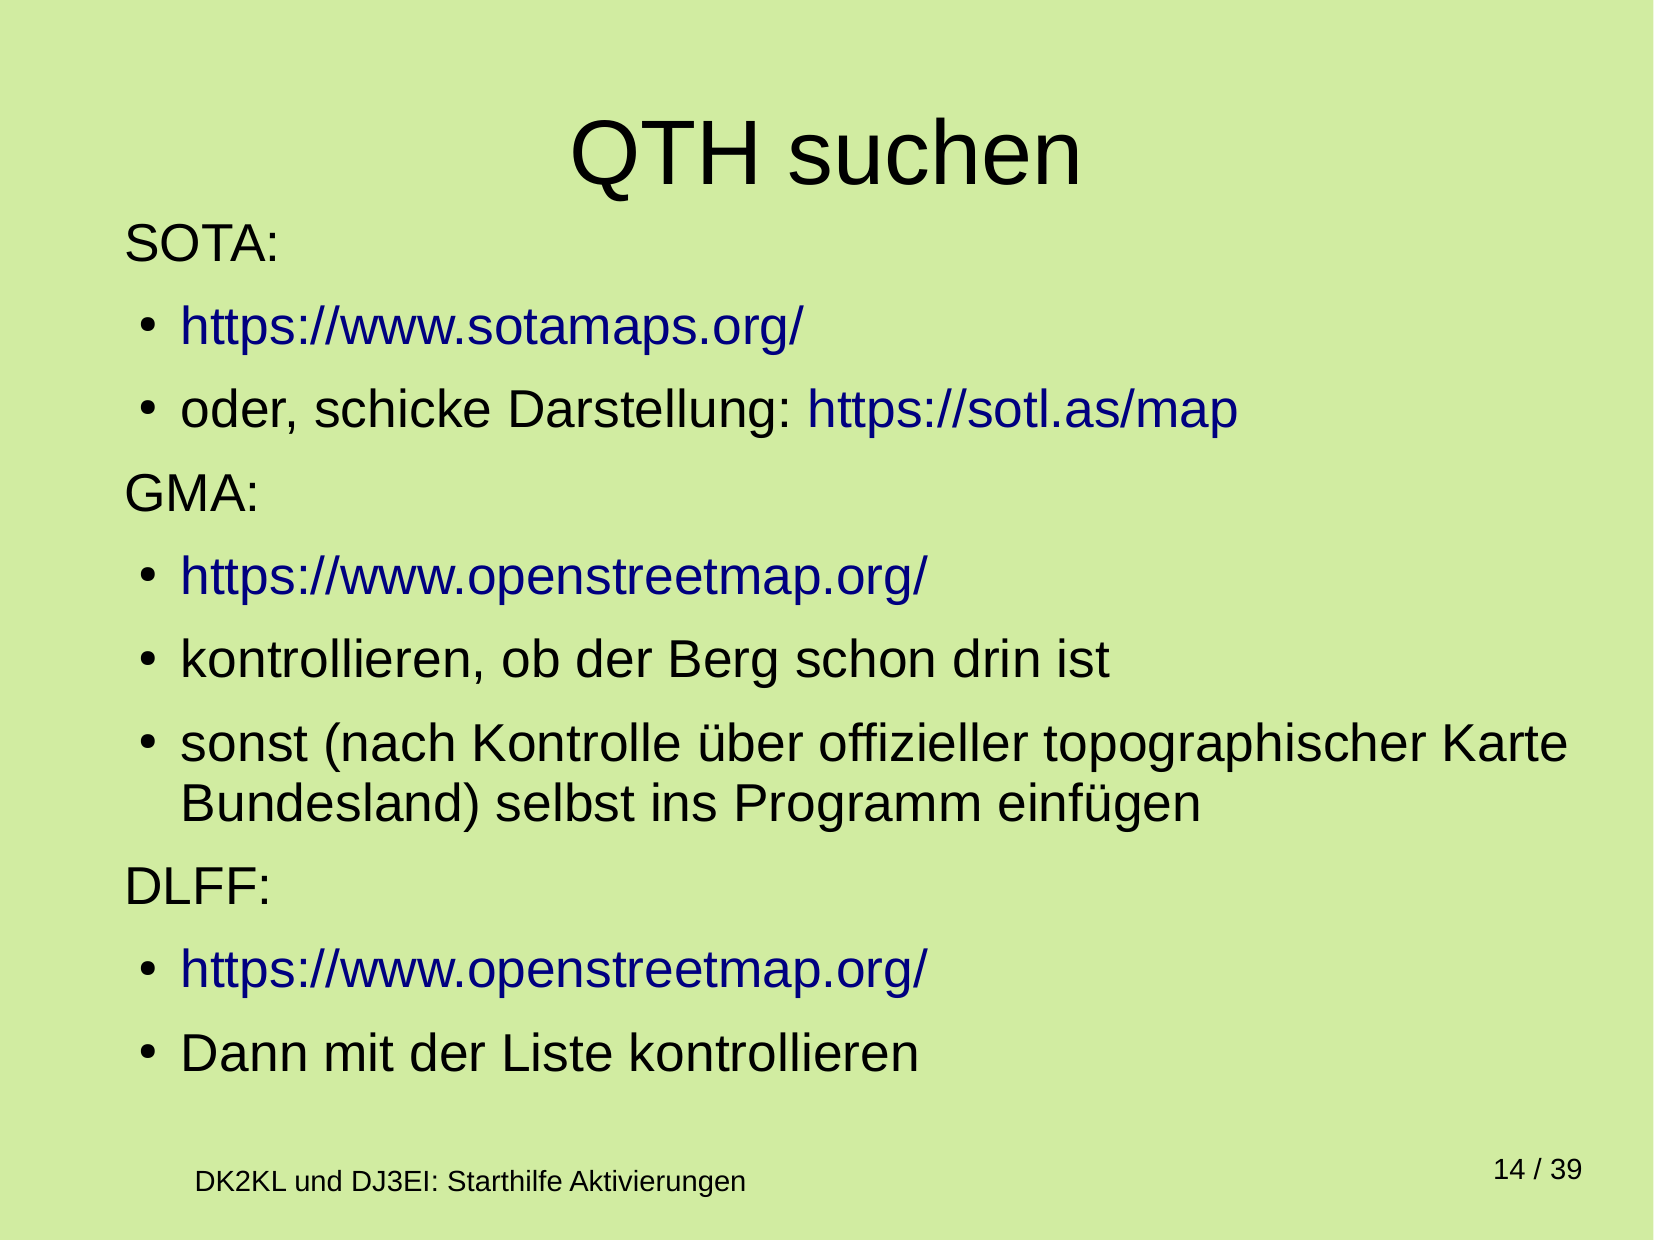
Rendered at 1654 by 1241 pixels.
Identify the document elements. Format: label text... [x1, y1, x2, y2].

list SOTA: https://www.sotamaps.org/ oder, schicke Darstellung: https://sotl.as/map GMA: https://www.openstreetmap.org/ kontrollieren, ob der Berg schon drin ist sonst (nach Kontrolle über offizieller topographischer Karte Bundesland) selbst ins Programm einfügen DLFF: https://www.openstreetmap.org/ Dann mit der Liste kontrollieren [124, 212, 1613, 1087]
title QTH suchen [82, 49, 1571, 257]
